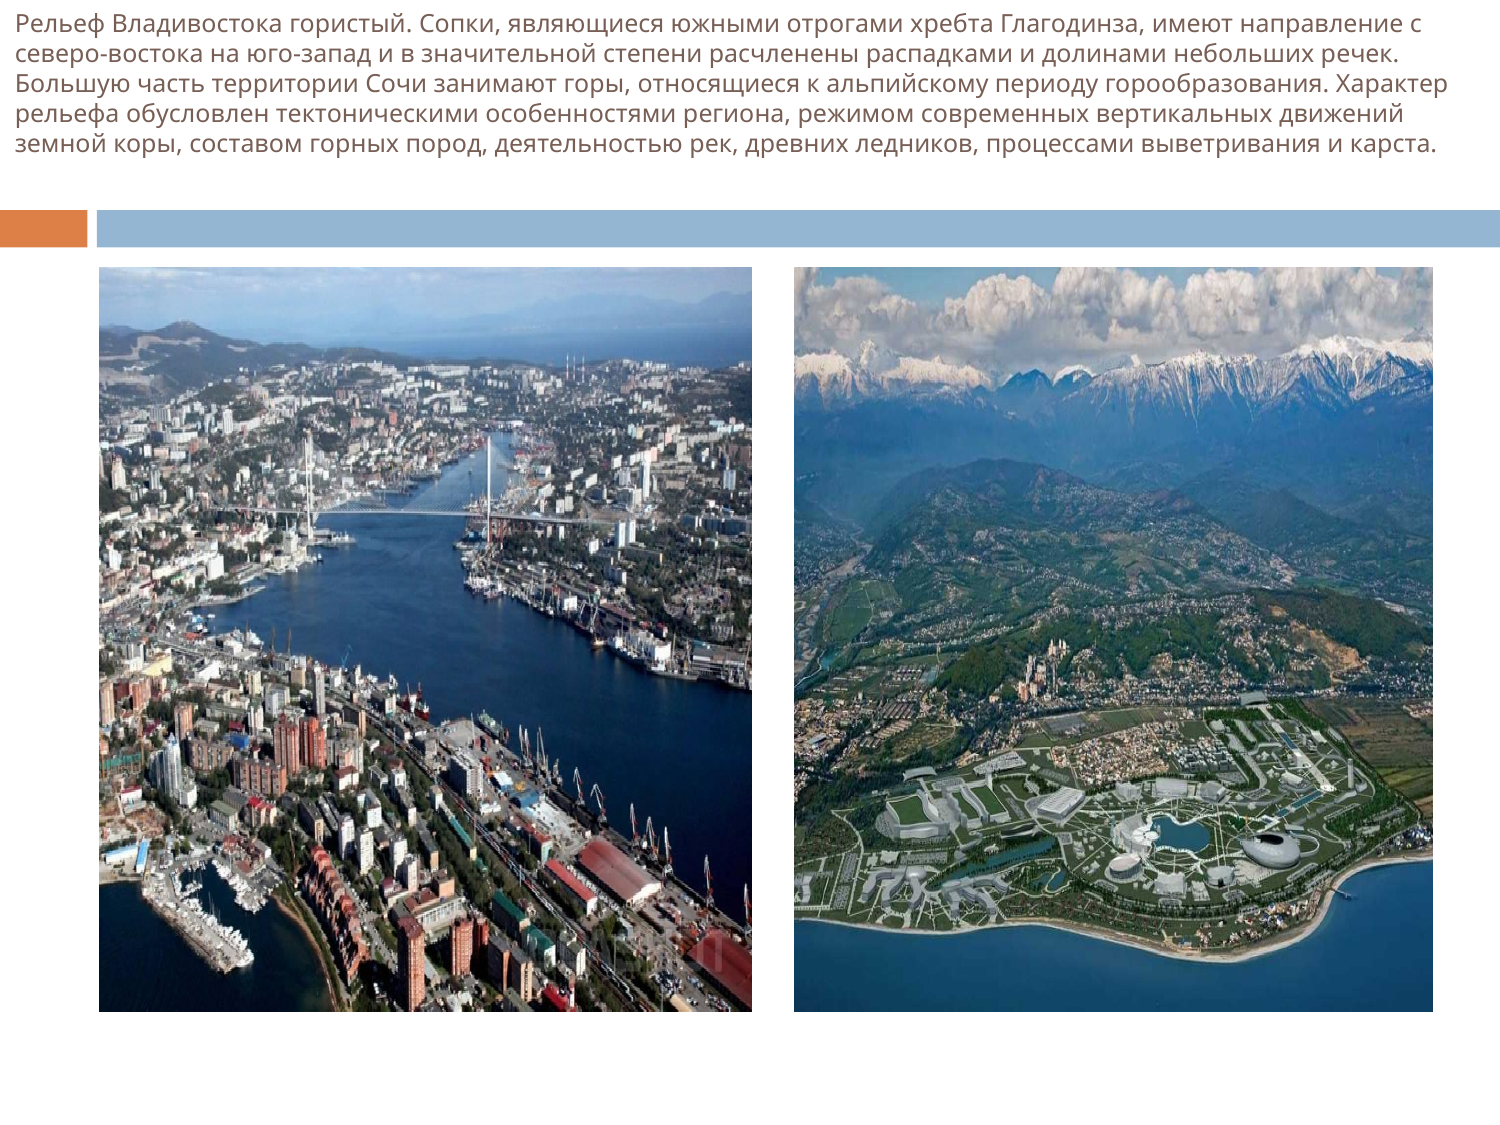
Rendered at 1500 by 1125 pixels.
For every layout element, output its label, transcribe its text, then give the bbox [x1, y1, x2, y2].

title Рельеф Владивостока гористый. Сопки, являющиеся южными отрогами хребта Глагодинза, имеют направление с северо-востока на юго-запад и в значительной степени расчленены распадками и долинами небольших речек. Большую часть территории Сочи занимают горы, относящиеся к альпийскому периоду горообразования. Характер рельефа обусловлен тектоническими особенностями региона, режимом современных вертикальных движений земной коры, составом горных пород, деятельностью рек, древних ледников, процессами выветривания и карста. [0, 0, 1500, 209]
picture [794, 267, 1433, 1012]
picture [99, 267, 752, 1012]
